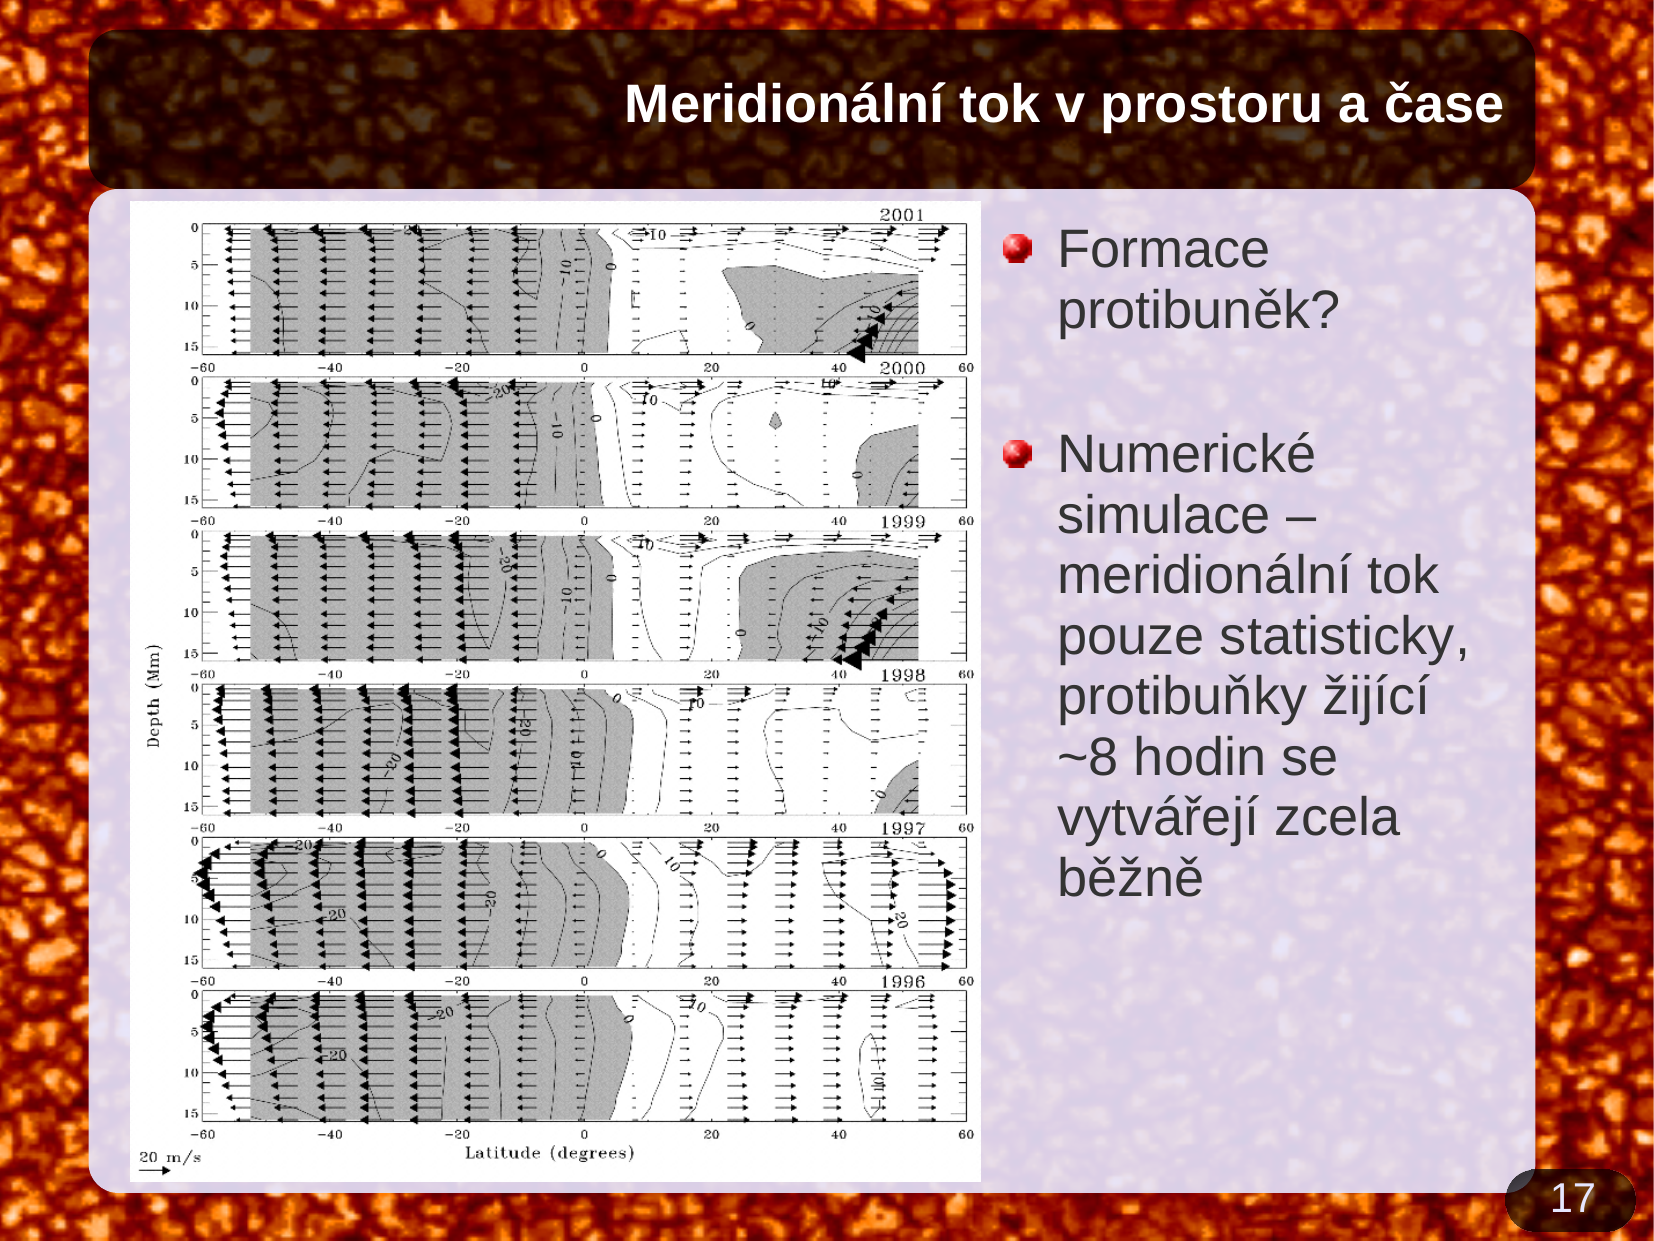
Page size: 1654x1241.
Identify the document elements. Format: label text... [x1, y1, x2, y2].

title Meridionální tok v prostoru a čase [118, 59, 1506, 148]
list Formace protibuněk? Numerické simulace – meridionální tok pouze statisticky, protibuňky žijící ~8 hodin se vytvářejí zcela běžně [1003, 218, 1477, 1164]
picture [0, 0, 1654, 1241]
